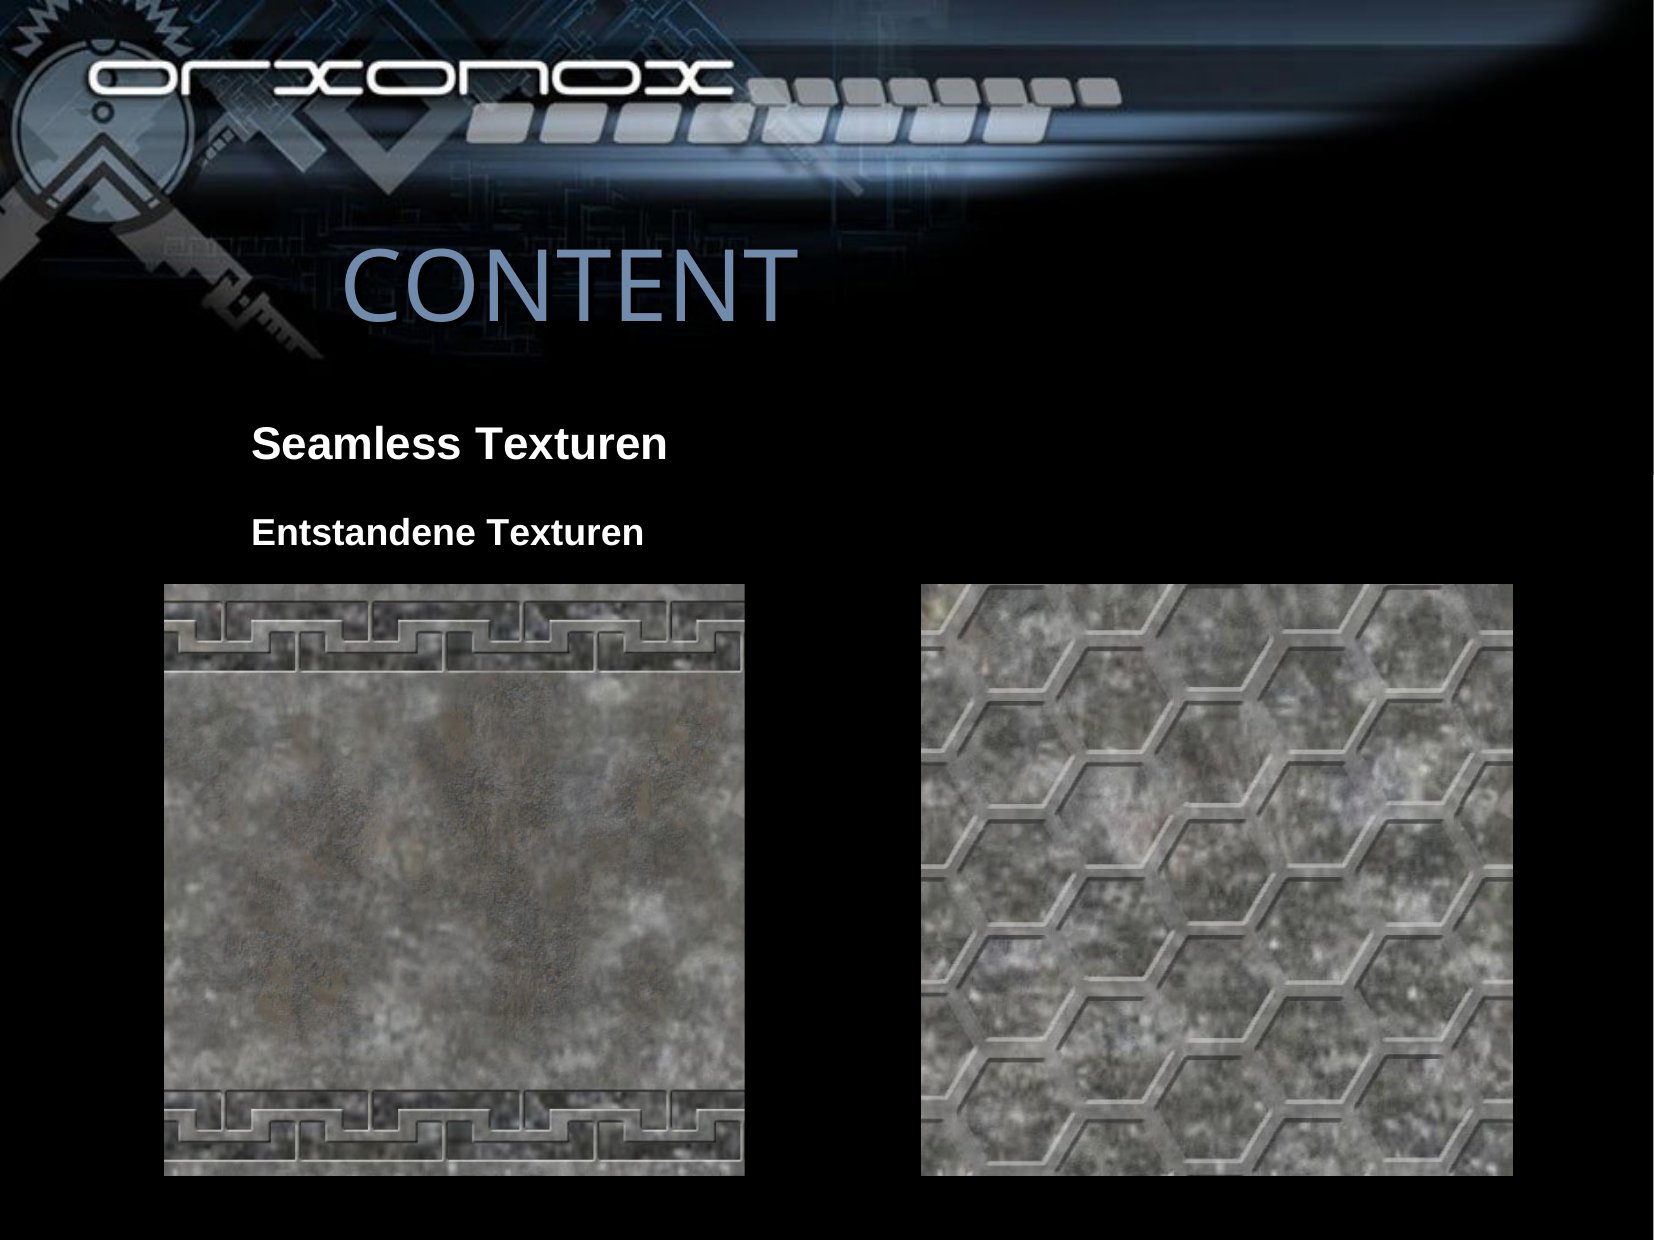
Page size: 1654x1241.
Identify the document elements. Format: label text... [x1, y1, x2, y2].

text_box CONTENT [324, 206, 1565, 262]
picture [0, 0, 1654, 475]
text_box Seamless Texturen Entstandene Texturen [236, 410, 684, 562]
picture [921, 584, 1513, 1176]
picture [164, 584, 745, 1176]
